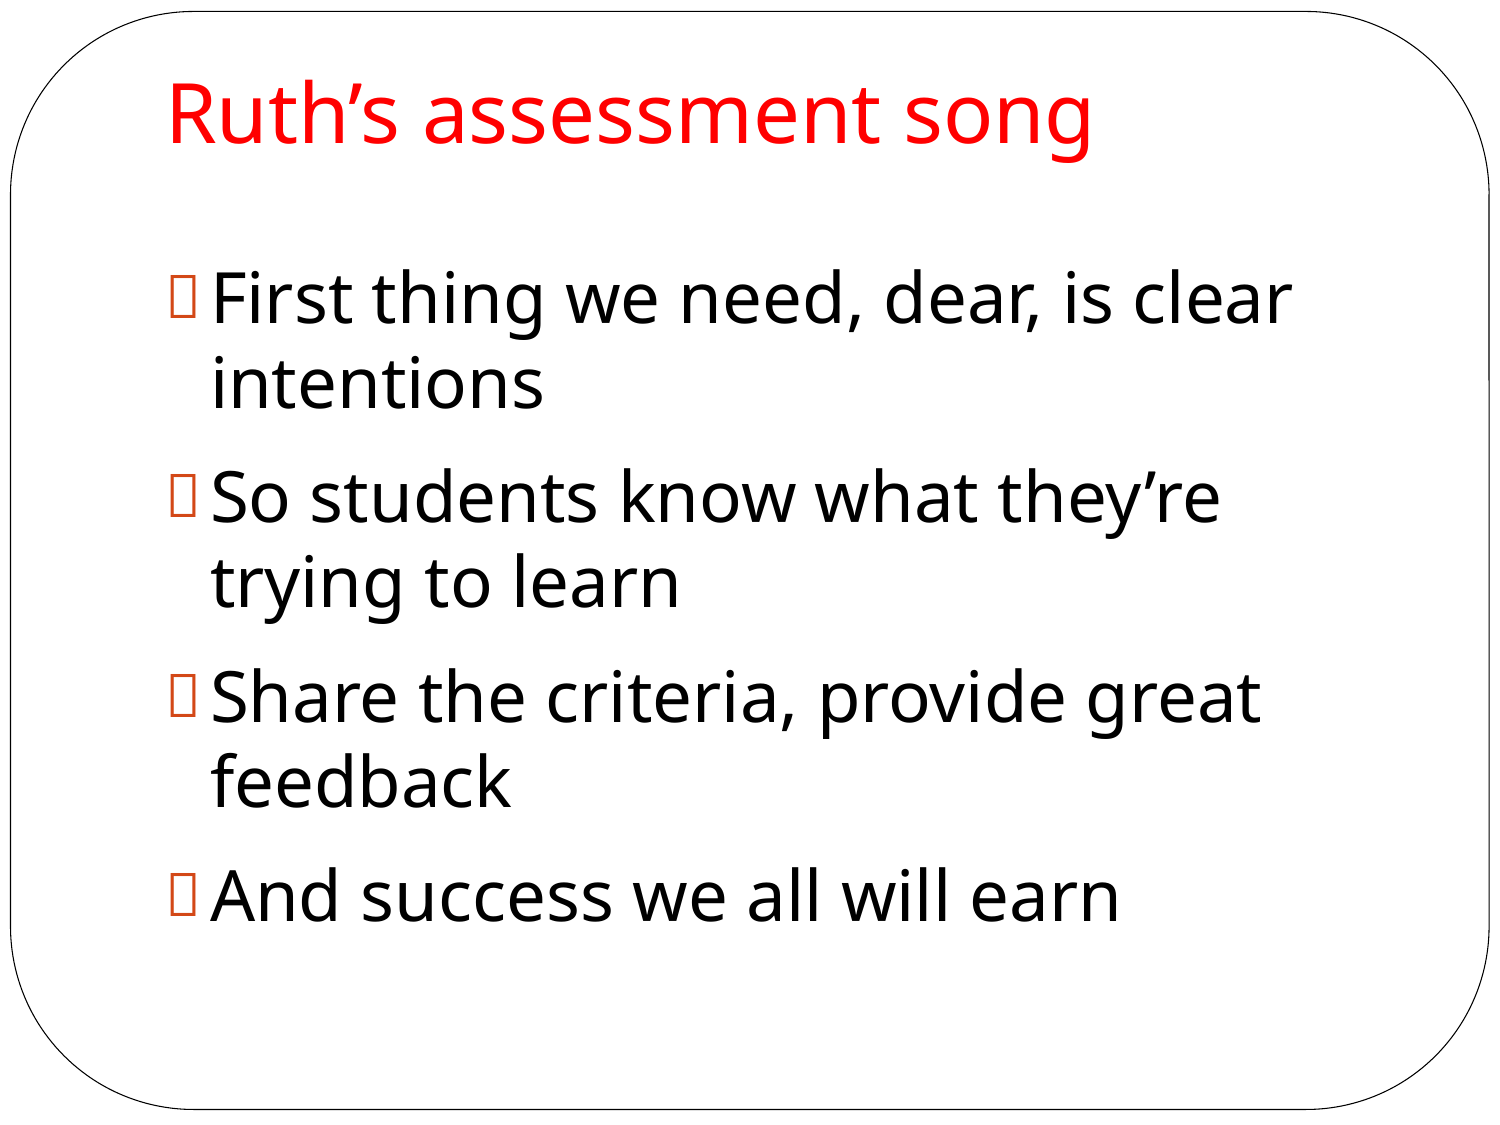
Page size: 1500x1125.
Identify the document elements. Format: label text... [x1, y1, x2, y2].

title Ruth’s assessment song [150, 45, 1425, 233]
list First thing we need, dear, is clear intentions So students know what they’re trying to learn Share the criteria, provide great feedback And success we all will earn [150, 237, 1425, 988]
